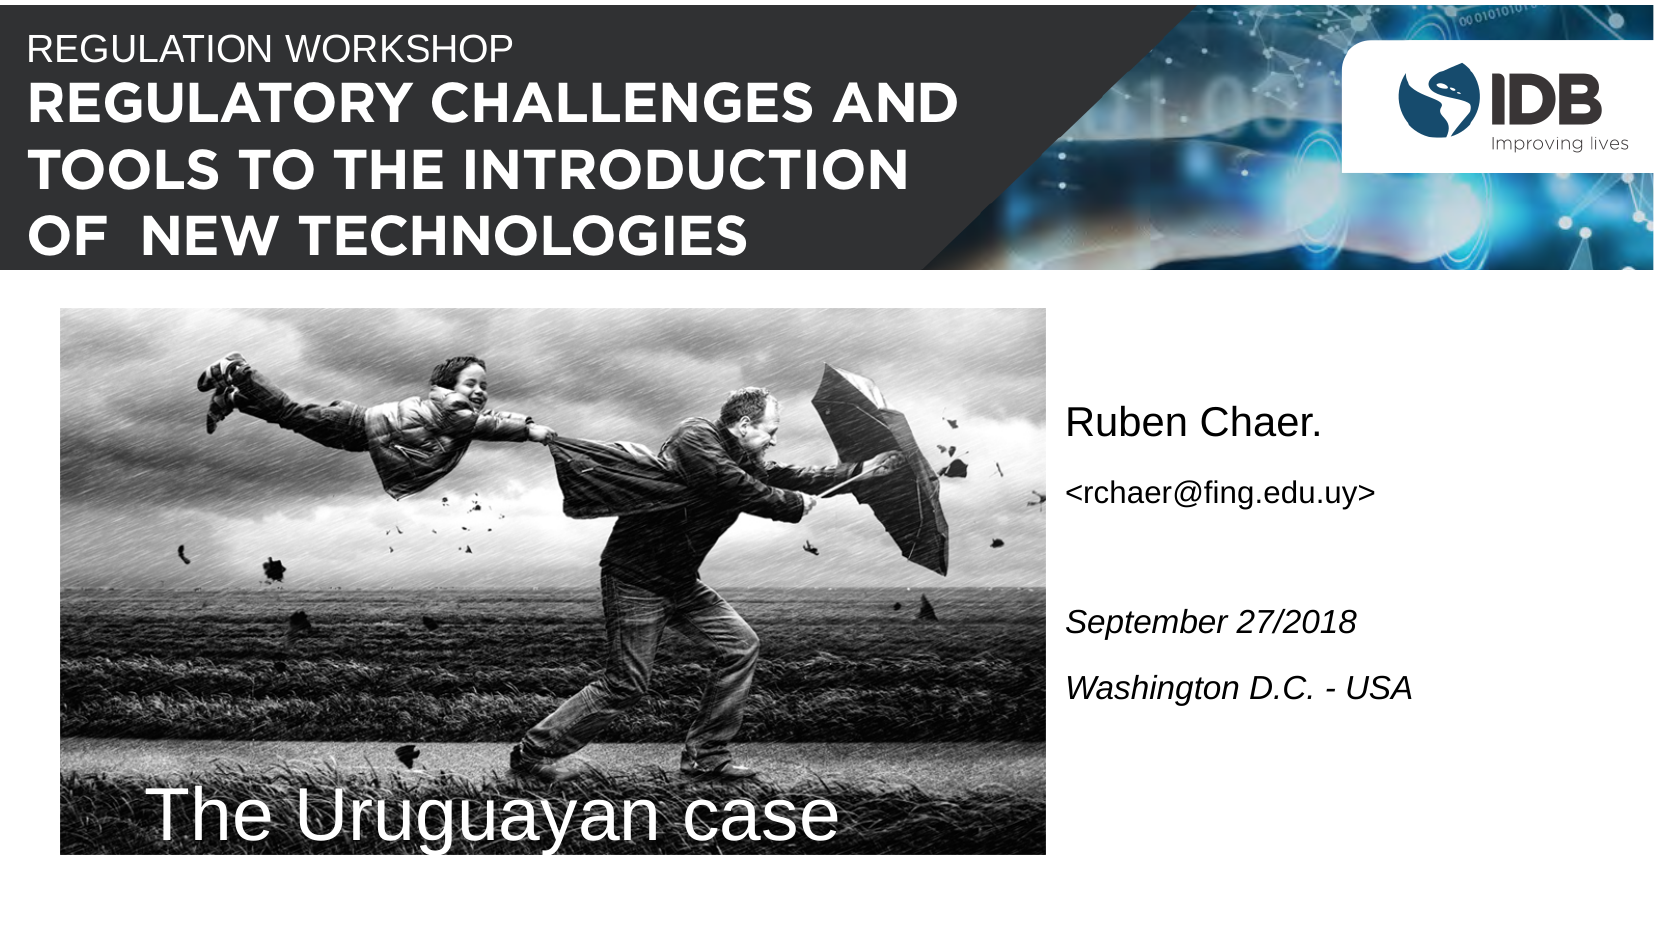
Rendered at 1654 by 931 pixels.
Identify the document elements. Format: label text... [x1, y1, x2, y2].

text_box The Uruguayan case [130, 765, 1046, 856]
picture [60, 308, 1046, 856]
picture [0, 5, 1654, 271]
list Ruben Chaer. <rchaer@fing.edu.uy> September 27/2018 Washington D.C. - USA [1065, 322, 1481, 751]
